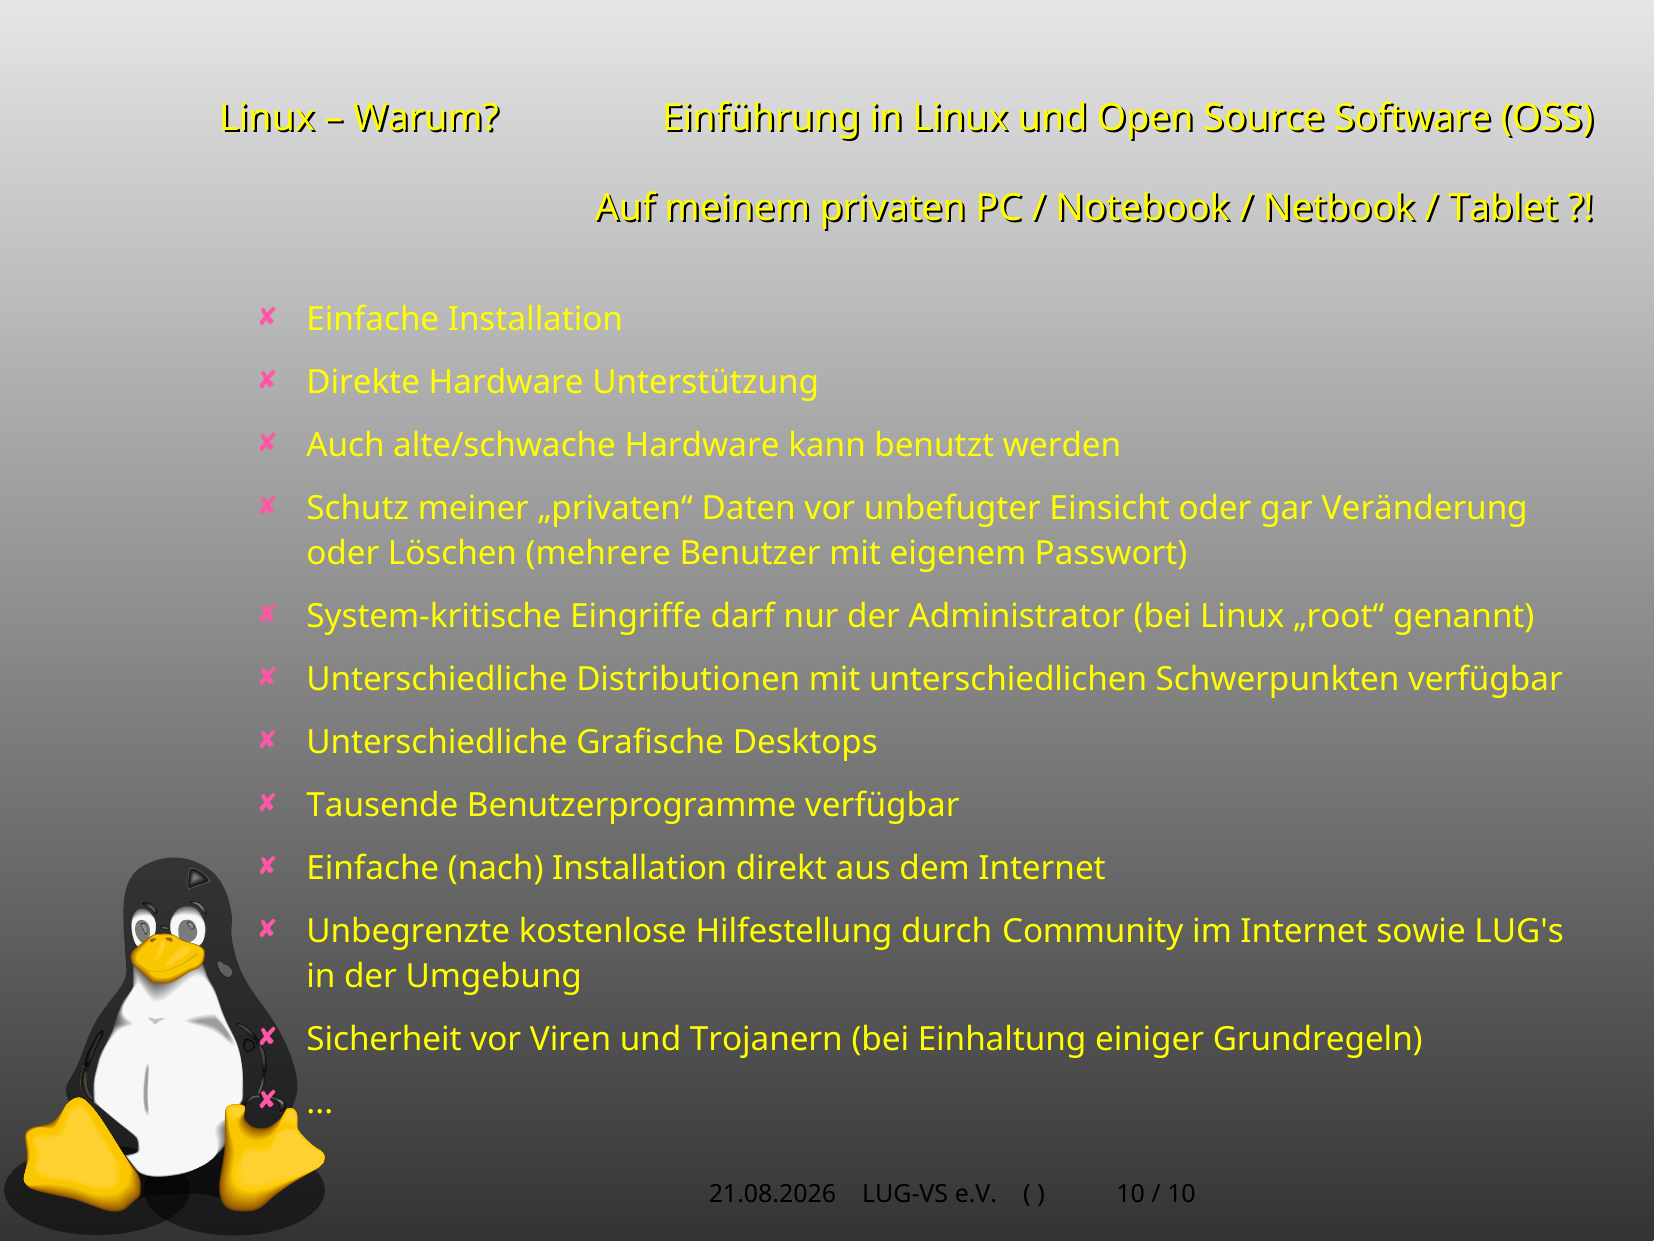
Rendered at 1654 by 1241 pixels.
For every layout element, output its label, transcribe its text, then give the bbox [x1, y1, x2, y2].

list Einfache Installation Direkte Hardware Unterstützung Auch alte/schwache Hardware kann benutzt werden Schutz meiner „privaten“ Daten vor unbefugter Einsicht oder gar Veränderung oder Löschen (mehrere Benutzer mit eigenem Passwort) System-kritische Eingriffe darf nur der Administrator (bei Linux „root“ genannt) Unterschiedliche Distributionen mit unterschiedlichen Schwerpunkten verfügbar Unterschiedliche Grafische Desktops Tausende Benutzerprogramme verfügbar Einfache (nach) Installation direkt aus dem Internet Unbegrenzte kostenlose Hilfestellung durch Community im Internet sowie LUG's in der Umgebung Sicherheit vor Viren und Trojanern (bei Einhaltung einiger Grundregeln) ... [259, 295, 1595, 1141]
title Linux – Warum? Einführung in Linux und Open Source Software (OSS) Auf meinem privaten PC / Notebook / Netbook / Tablet ?! [167, 58, 1595, 266]
